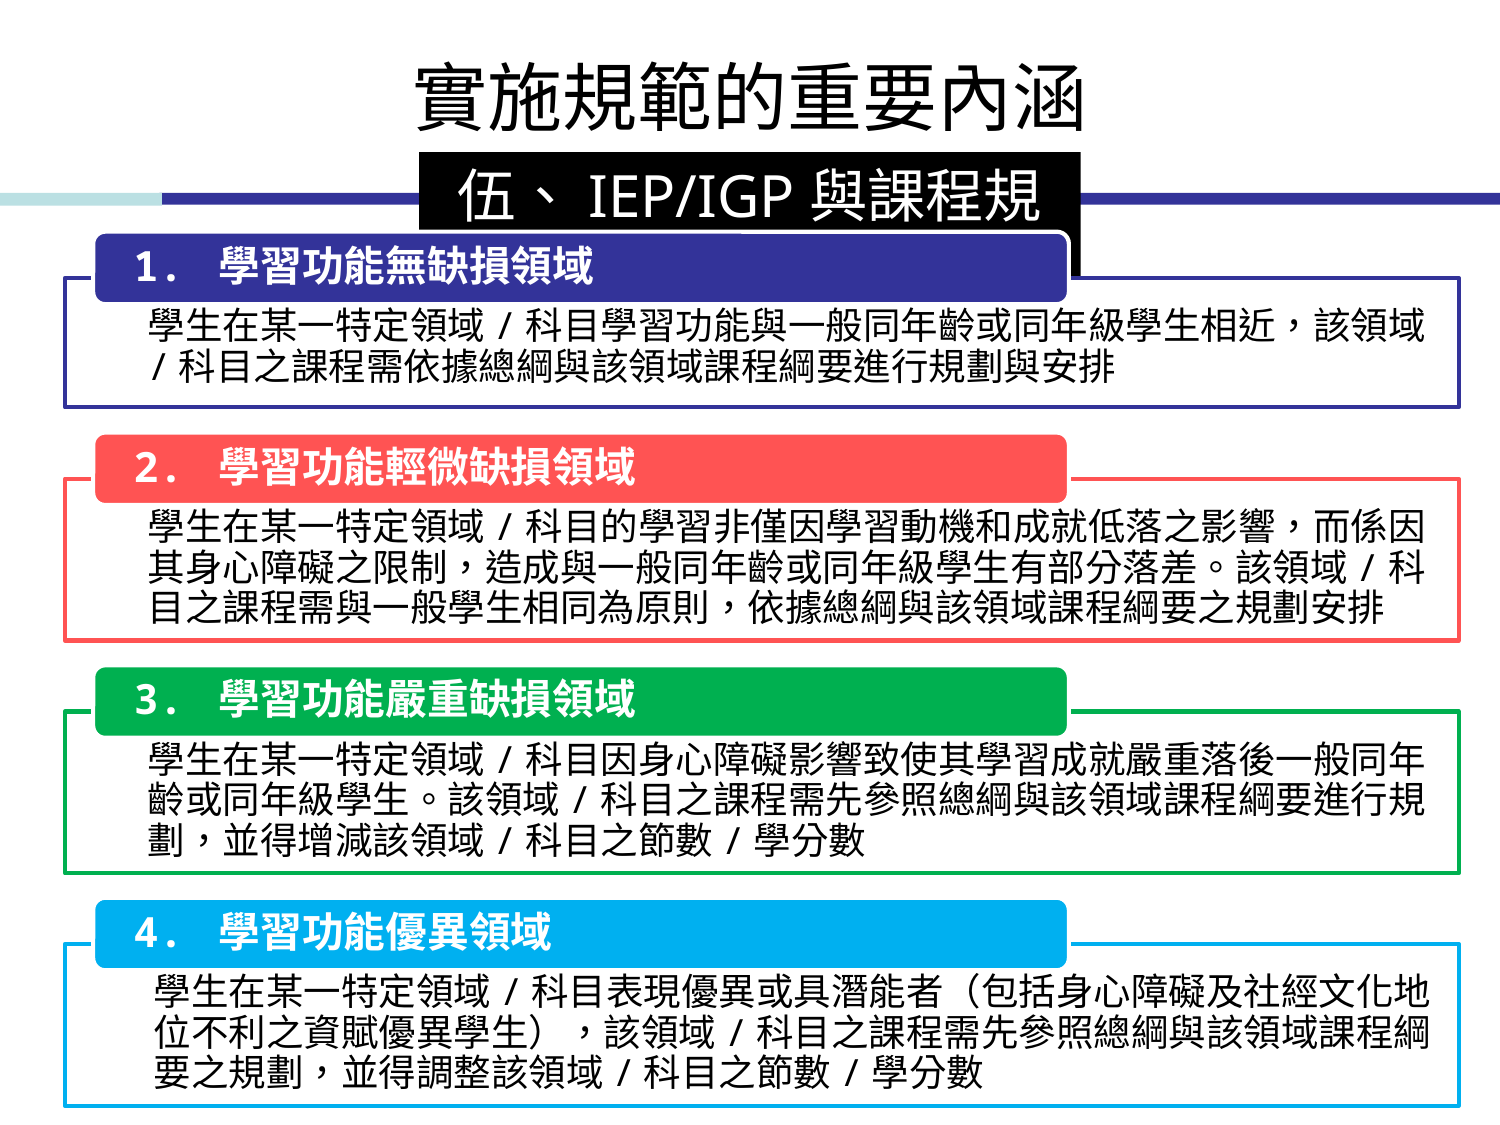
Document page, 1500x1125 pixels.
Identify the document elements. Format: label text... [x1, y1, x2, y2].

text_box 4. 學習功能優異領域 [96, 901, 1066, 967]
text_box [96, 231, 1066, 235]
text_box 學生在某一特定領域/科目的學習非僅因學習動機和成就低落之影響，而係因其身心障礙之限制，造成與一般同年齡或同年級學生有部分落差。該領域/科目之課程需與一般學生相同為原則，依據總綱與該領域課程綱要之規劃安排 [64, 478, 1459, 641]
text_box 伍、IEP/IGP與課程規劃 [419, 152, 1081, 277]
text_box 1. 學習功能無缺損領域 [96, 235, 1066, 301]
text_box [97, 897, 1065, 901]
text_box 學生在某一特定領域/科目學習功能與一般同年齡或同年級學生相近，該領域/科目之課程需依據總綱與該領域課程綱要進行規劃與安排 [64, 277, 1459, 408]
text_box [1081, 192, 1500, 205]
text_box [0, 192, 419, 206]
text_box 2. 學習功能輕微缺損領域 [96, 436, 1066, 502]
text_box 學生在某一特定領域/科目因身心障礙影響致使其學習成就嚴重落後一般同年齡或同年級學生。該領域/科目之課程需先參照總綱與該領域課程綱要進行規劃，並得增減該領域/科目之節數/學分數 [64, 711, 1459, 874]
text_box 實施規範的重要內涵 [0, 42, 1500, 148]
text_box [93, 432, 1069, 501]
text_box [97, 967, 1065, 971]
text_box [97, 301, 1065, 305]
text_box 3. 學習功能嚴重缺損領域 [96, 668, 1066, 735]
text_box 學生在某一特定領域/科目表現優異或具潛能者（包括身心障礙及社經文化地位不利之資賦優異學生），該領域/科目之課程需先參照總綱與該領域課程綱要之規劃，並得調整該領域/科目之節數/學分數 [64, 943, 1459, 1106]
text_box [97, 502, 1065, 506]
